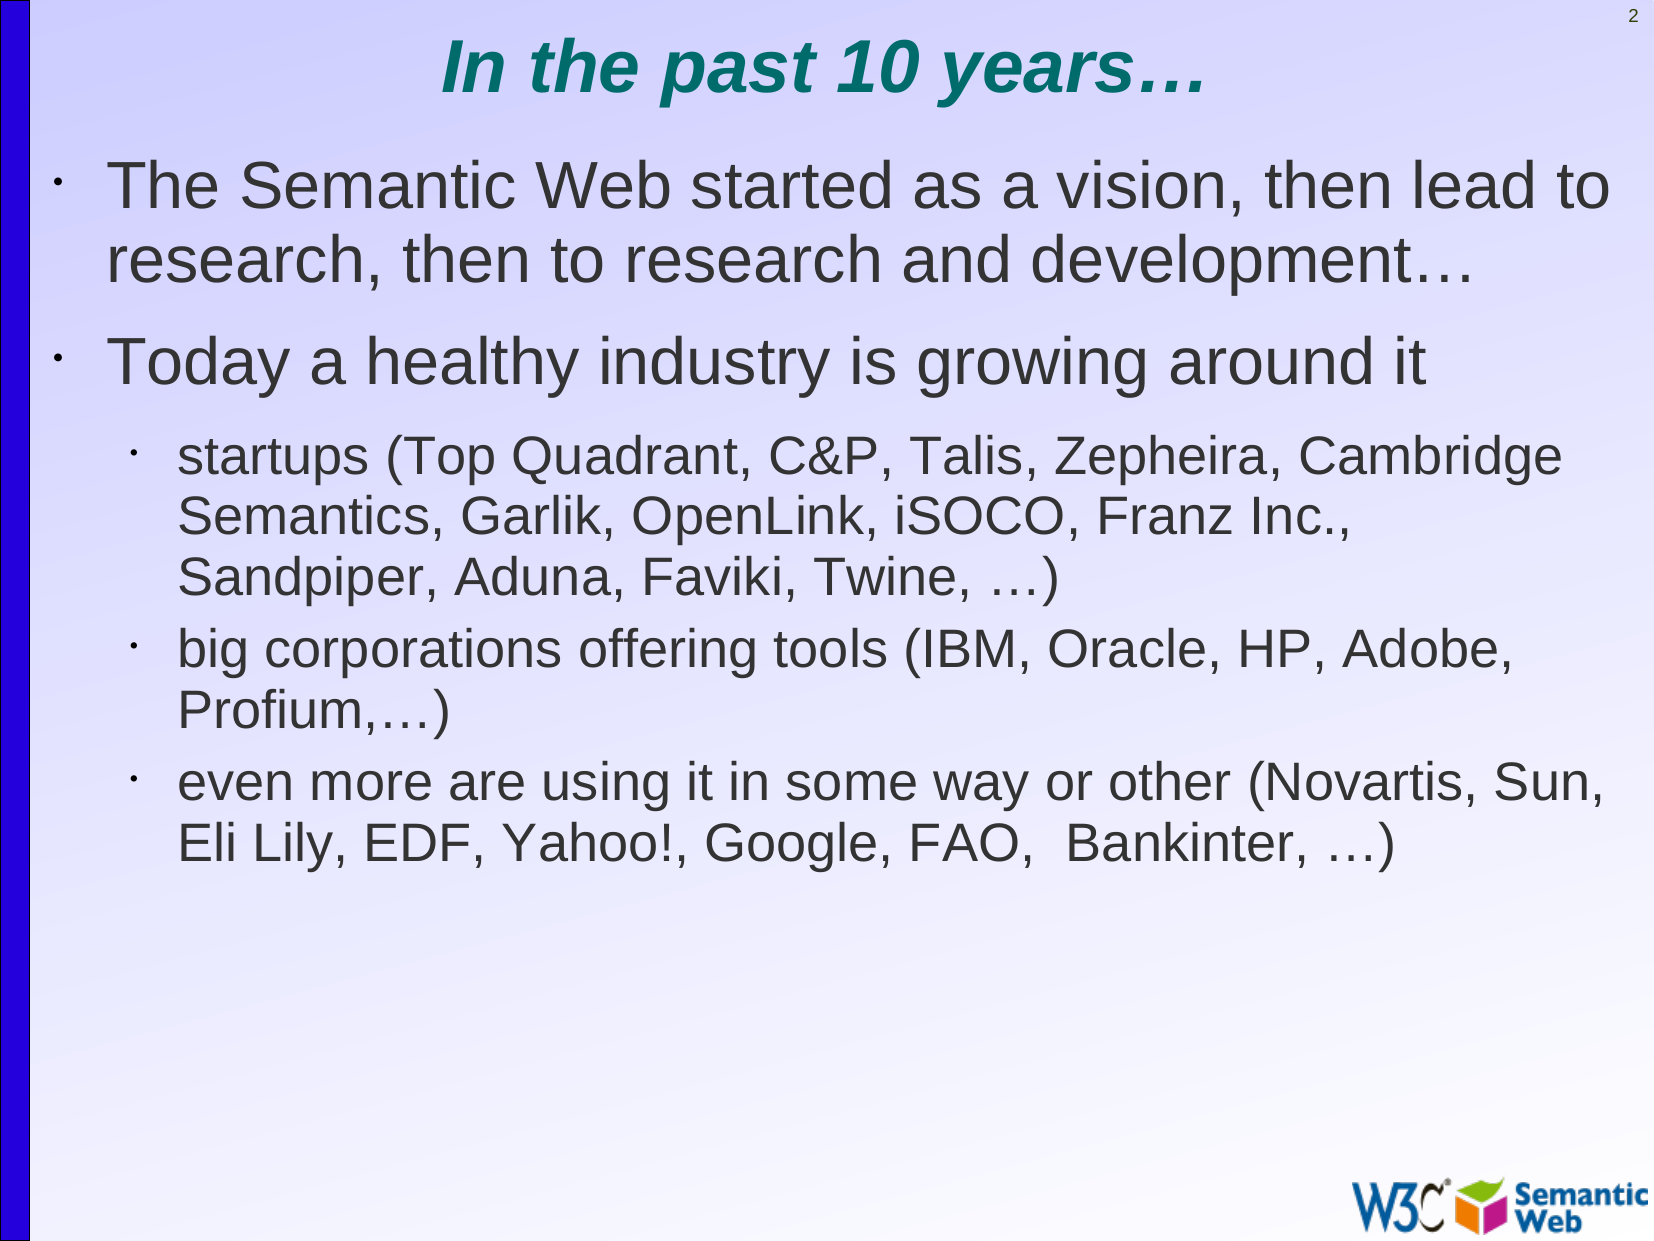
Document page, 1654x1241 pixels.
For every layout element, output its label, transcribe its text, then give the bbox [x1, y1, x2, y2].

picture [1352, 1175, 1648, 1235]
title In the past 10 years… [0, 13, 1654, 117]
list The Semantic Web started as a vision, then lead to research, then to research and development… Today a healthy industry is growing around it startups (Top Quadrant, C&P, Talis, Zepheira, Cambridge Semantics, Garlik, OpenLink, iSOCO, Franz Inc., Sandpiper, Aduna, Faviki, Twine, …) big corporations offering tools (IBM, Oracle, HP, Adobe, Profium,…) even more are using it in some way or other (Novartis, Sun, Eli Lily, EDF, Yahoo!, Google, FAO, Bankinter, …) [35, 147, 1618, 1119]
